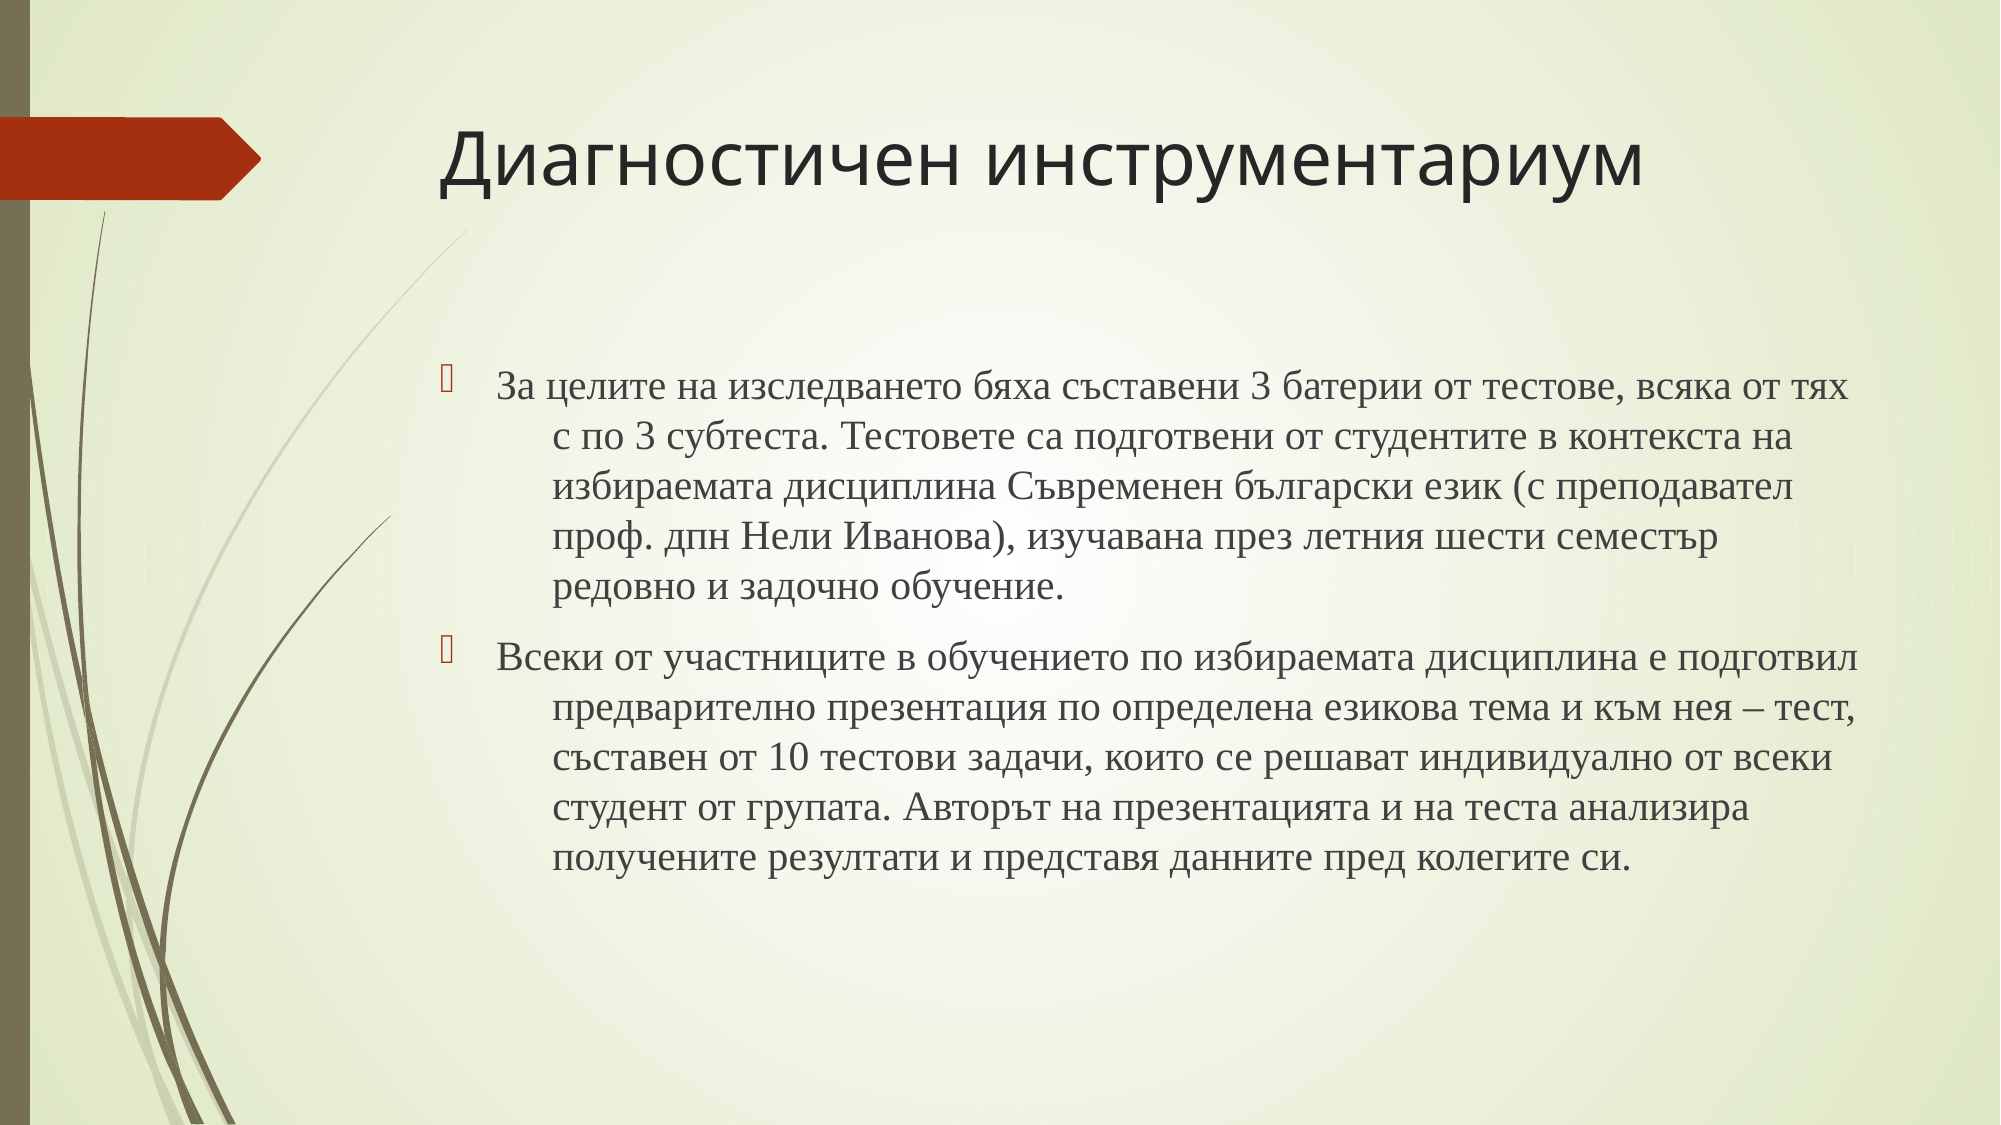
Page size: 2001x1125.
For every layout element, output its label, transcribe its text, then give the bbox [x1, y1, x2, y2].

title Диагностичен инструментариум [425, 102, 1888, 313]
list За целите на изследването бяха съставени 3 батерии от тестове, всяка от тях с по 3 субтеста. Тестовете са подготвени от студентите в контекста на избираемата дисциплина Съвременен български език (с преподавател проф. дпн Нели Иванова), изучавана през летния шести семестър редовно и задочно обучение. Всеки от участниците в обучението по избираемата дисциплина е подготвил предварително презентация по определена езикова тема и към нея – тест, съставен от 10 тестови задачи, които се решават индивидуално от всеки студент от групата. Авторът на презентацията и на теста анализира получените резултати и представя данните пред колегите си. [424, 350, 1888, 970]
